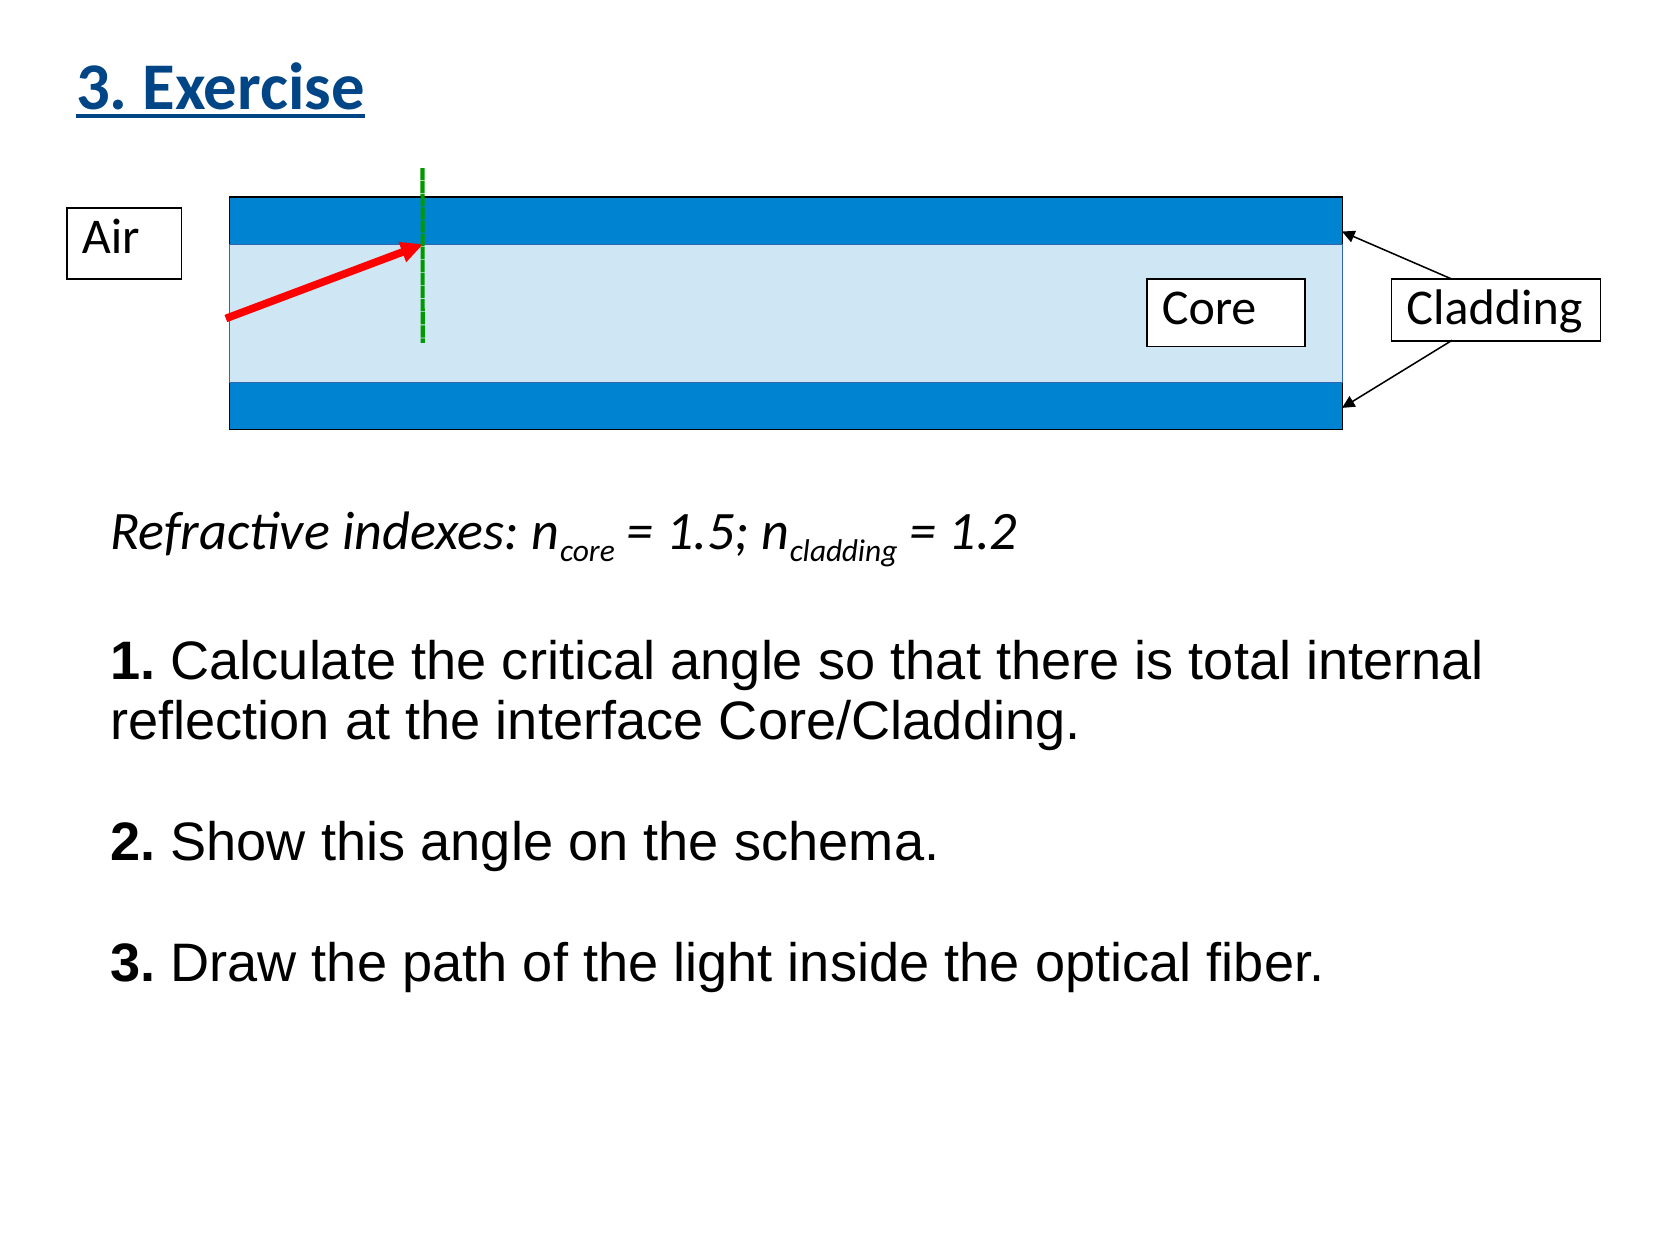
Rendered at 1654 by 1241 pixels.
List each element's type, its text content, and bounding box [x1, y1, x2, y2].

text_box [229, 197, 420, 312]
text_box Cladding [1391, 279, 1601, 341]
text_box 3. Exercise [61, 51, 1524, 149]
text_box Refractive indexes: ncore = 1.5; ncladding = 1.2 1. Calculate the critical angle so that there is total internal reflection at the interface Core/Cladding. 2. Show this angle on the schema. 3. Draw the path of the light inside the optical fiber. [95, 501, 1565, 1125]
text_box Core [1146, 279, 1305, 347]
text_box [229, 197, 1343, 430]
text_box Air [66, 208, 182, 279]
